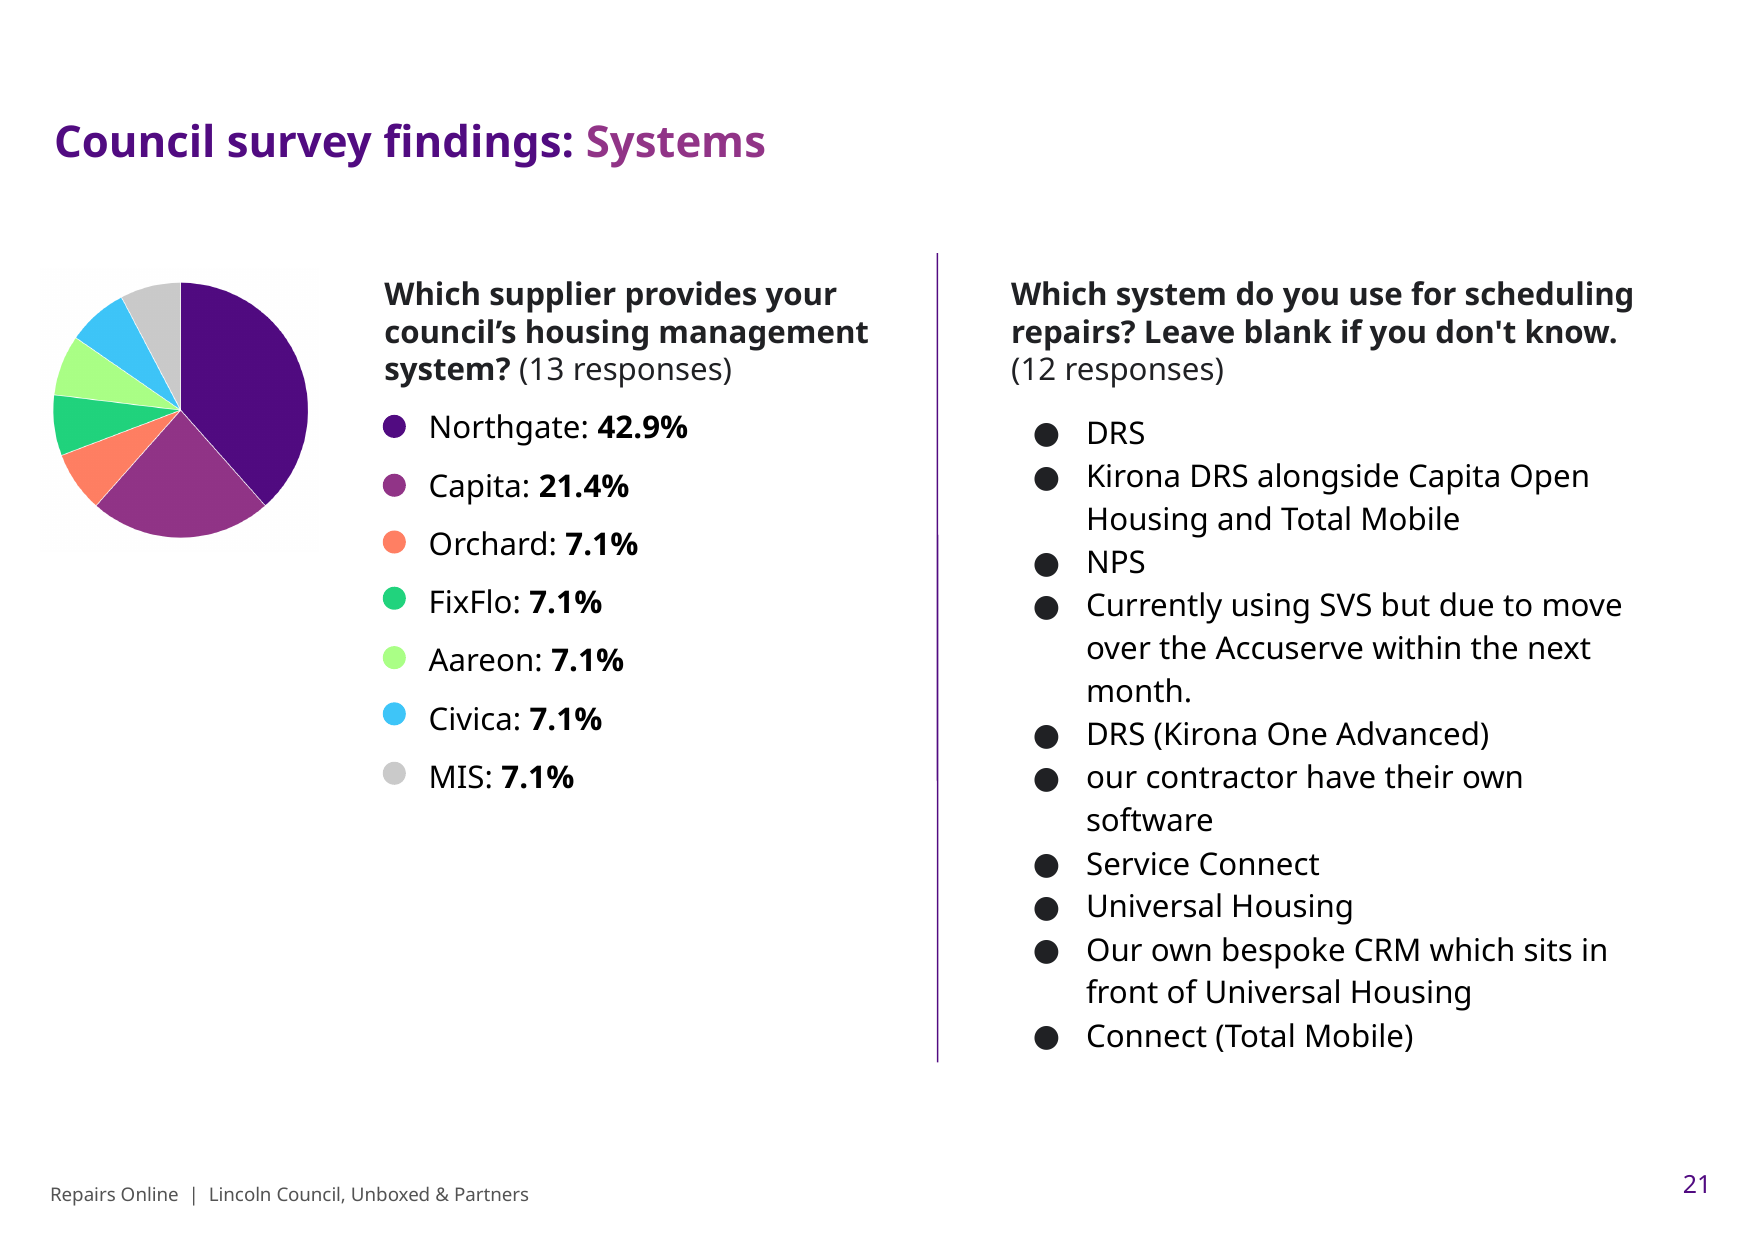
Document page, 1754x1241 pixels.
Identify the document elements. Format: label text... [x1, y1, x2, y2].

text_box [382, 586, 406, 610]
text_box [382, 702, 406, 726]
text_box Which system do you use for scheduling repairs? Leave blank if you don't know. (12 responses) DRS Kirona DRS alongside Capita Open Housing and Total Mobile NPS Currently using SVS but due to move over the Accuserve within the next month. DRS (Kirona One Advanced) our contractor have their own software Service Connect Universal Housing Our own bespoke CRM which sits in front of Universal Housing Connect (Total Mobile) [995, 259, 1657, 378]
slide_number <number> [1625, 1138, 1731, 1234]
picture [40, 268, 319, 552]
title Council survey findings: Systems [35, 94, 1505, 245]
text_box [382, 761, 406, 785]
text_box [382, 646, 406, 670]
text_box Which supplier provides your council’s housing management system? (13 responses) Northgate: 42.9% Capita: 21.4% Orchard: 7.1% FixFlo: 7.1% Aareon: 7.1% Civica: 7.1% MIS: 7.1% [369, 259, 927, 541]
text_box [382, 541, 406, 554]
